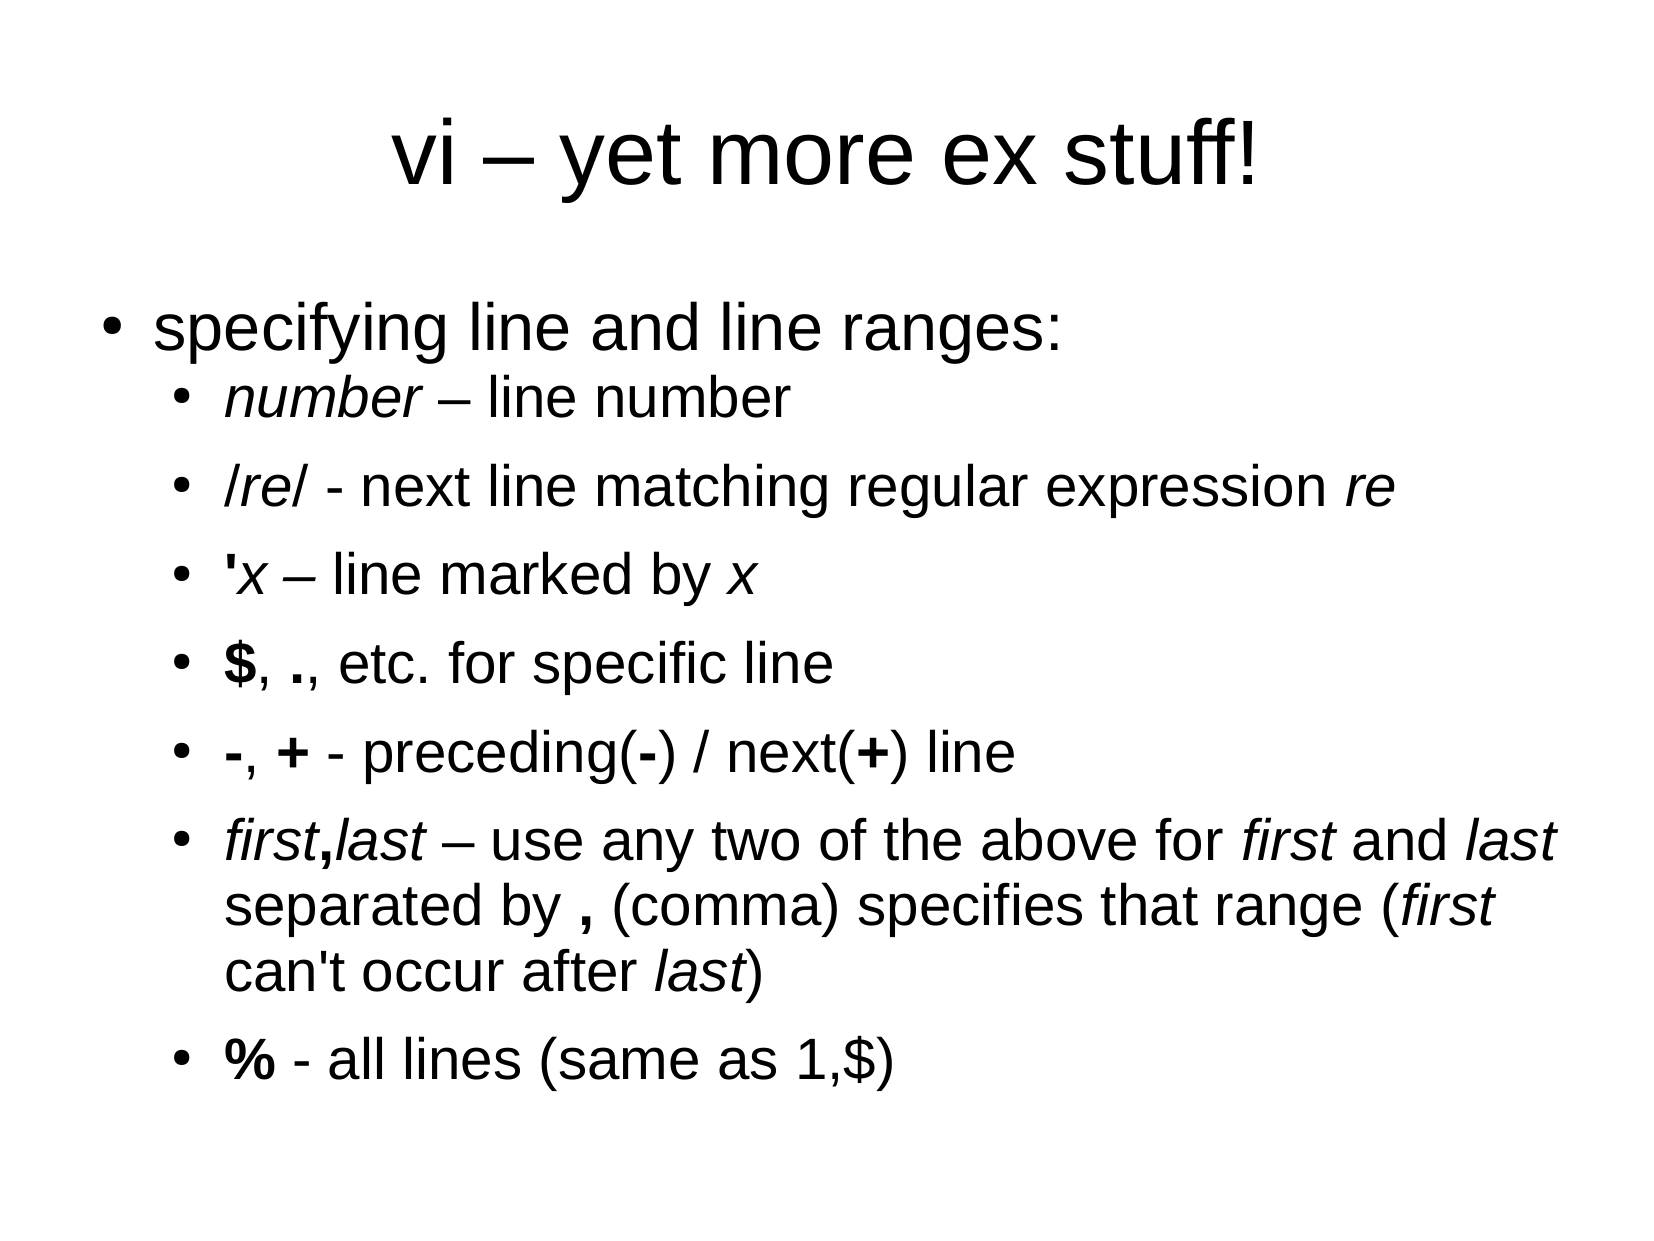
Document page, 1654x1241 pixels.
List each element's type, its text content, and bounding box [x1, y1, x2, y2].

title vi – yet more ex stuff! [82, 56, 1571, 250]
list specifying line and line ranges: number – line number /re/ - next line matching regular expression re 'x – line marked by x $, ., etc. for specific line -, + - preceding(-) / next(+) line first,last – use any two of the above for first and last separated by , (comma) specifies that range (first can't occur after last) % - all lines (same as 1,$) [82, 290, 1571, 1101]
